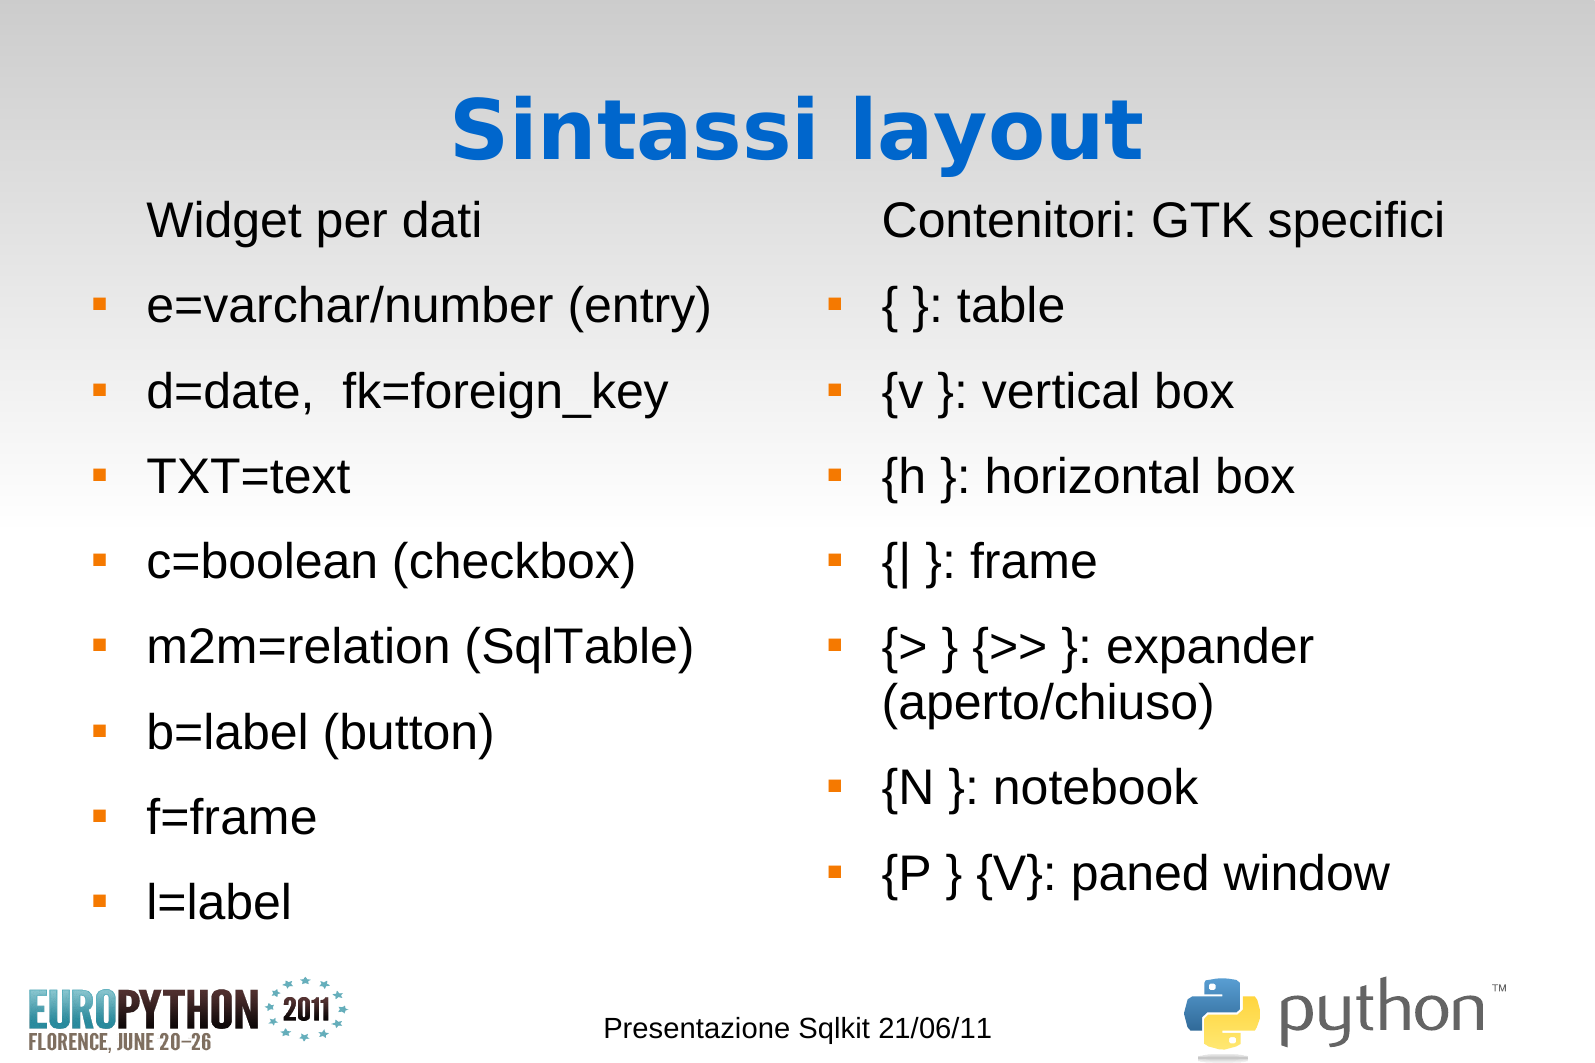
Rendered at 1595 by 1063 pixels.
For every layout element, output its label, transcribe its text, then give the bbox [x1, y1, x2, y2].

list Widget per dati e=varchar/number (entry) d=date, fk=foreign_key TXT=text c=boolean (checkbox) m2m=relation (SqlTable) b=label (button) f=frame l=label [75, 192, 776, 931]
list Contenitori: GTK specifici { }: table {v }: vertical box {h }: horizontal box {| }: frame {> } {>> }: expander (aperto/chiuso) {N }: notebook {P } {V}: paned window [810, 192, 1512, 901]
picture [29, 974, 355, 1058]
title Sintassi layout [79, 49, 1515, 213]
